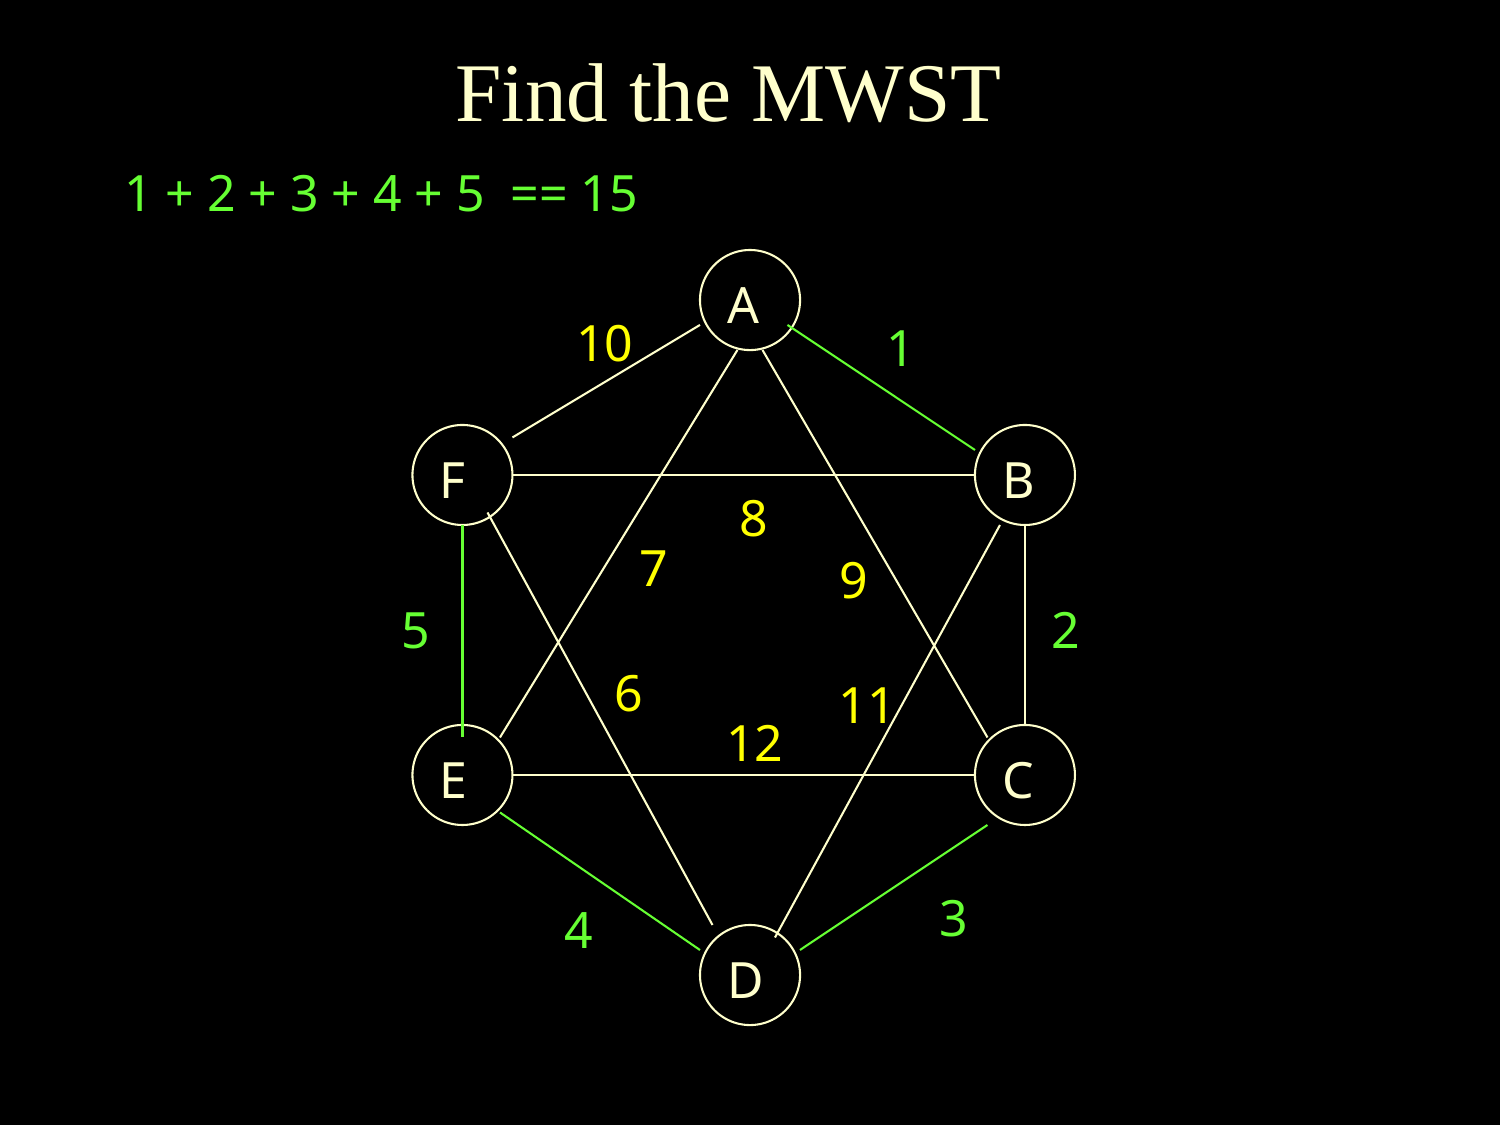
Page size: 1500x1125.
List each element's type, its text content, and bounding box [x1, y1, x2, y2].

text_box 11 [824, 662, 911, 747]
text_box 6 [599, 649, 658, 734]
text_box D [712, 937, 772, 1022]
text_box 1 + 2 + 3 + 4 + 5 == 15 [109, 149, 653, 234]
text_box 8 [724, 474, 783, 559]
text_box 7 [624, 524, 683, 609]
text_box 5 [387, 587, 446, 672]
text_box E [425, 737, 484, 822]
text_box C [987, 737, 1047, 822]
text_box 9 [824, 537, 883, 622]
text_box 10 [561, 299, 649, 384]
text_box 4 [549, 887, 608, 972]
title Find the MWST [0, 37, 1458, 150]
text_box 3 [924, 874, 983, 959]
text_box B [987, 437, 1047, 522]
text_box 1 [872, 305, 931, 390]
text_box 12 [711, 699, 799, 784]
text_box 2 [1037, 587, 1096, 672]
text_box F [425, 437, 484, 522]
text_box A [712, 262, 772, 347]
